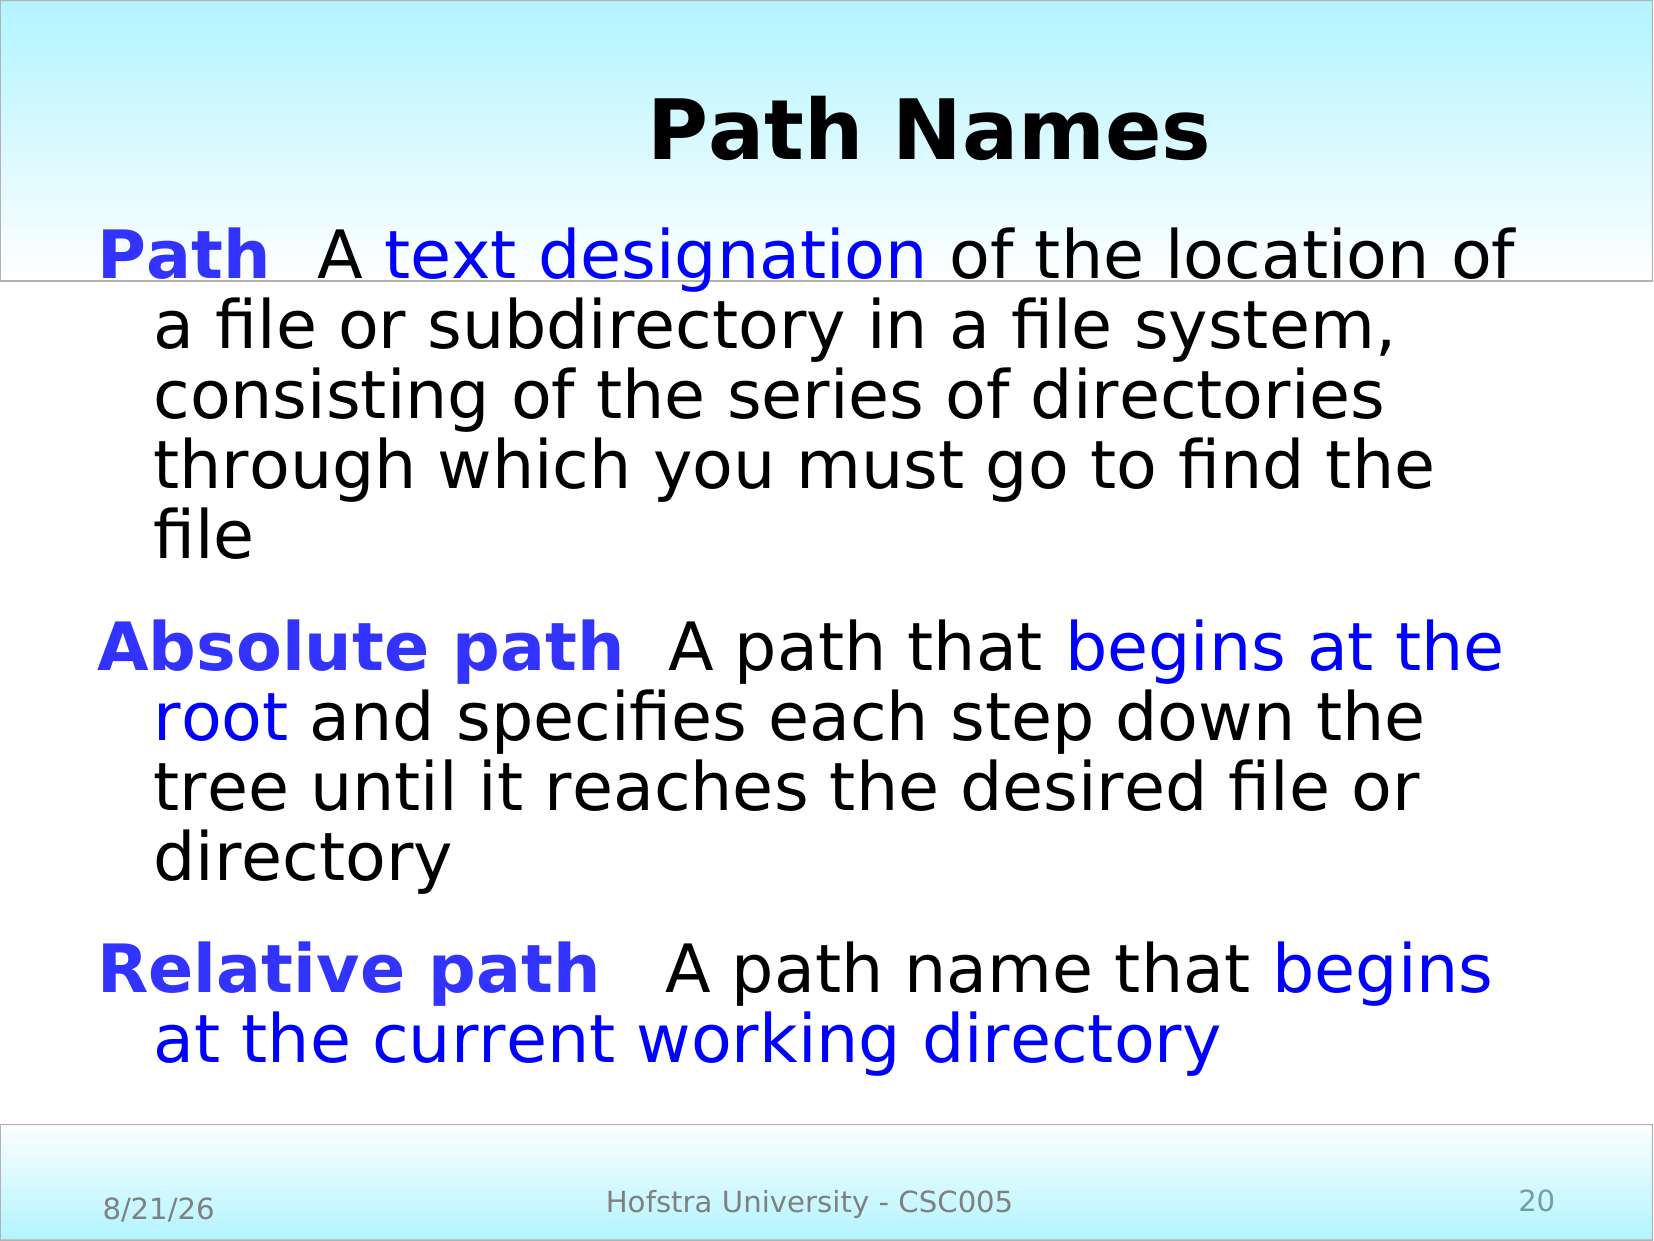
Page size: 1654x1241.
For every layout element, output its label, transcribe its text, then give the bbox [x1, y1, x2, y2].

list Path A text designation of the location of a file or subdirectory in a file system, consisting of the series of directories through which you must go to find the file Absolute path A path that begins at the root and specifies each step down the tree until it reaches the desired file or directory Relative path A path name that begins at the current working directory [82, 215, 1571, 1159]
title Path Names [247, 27, 1612, 235]
